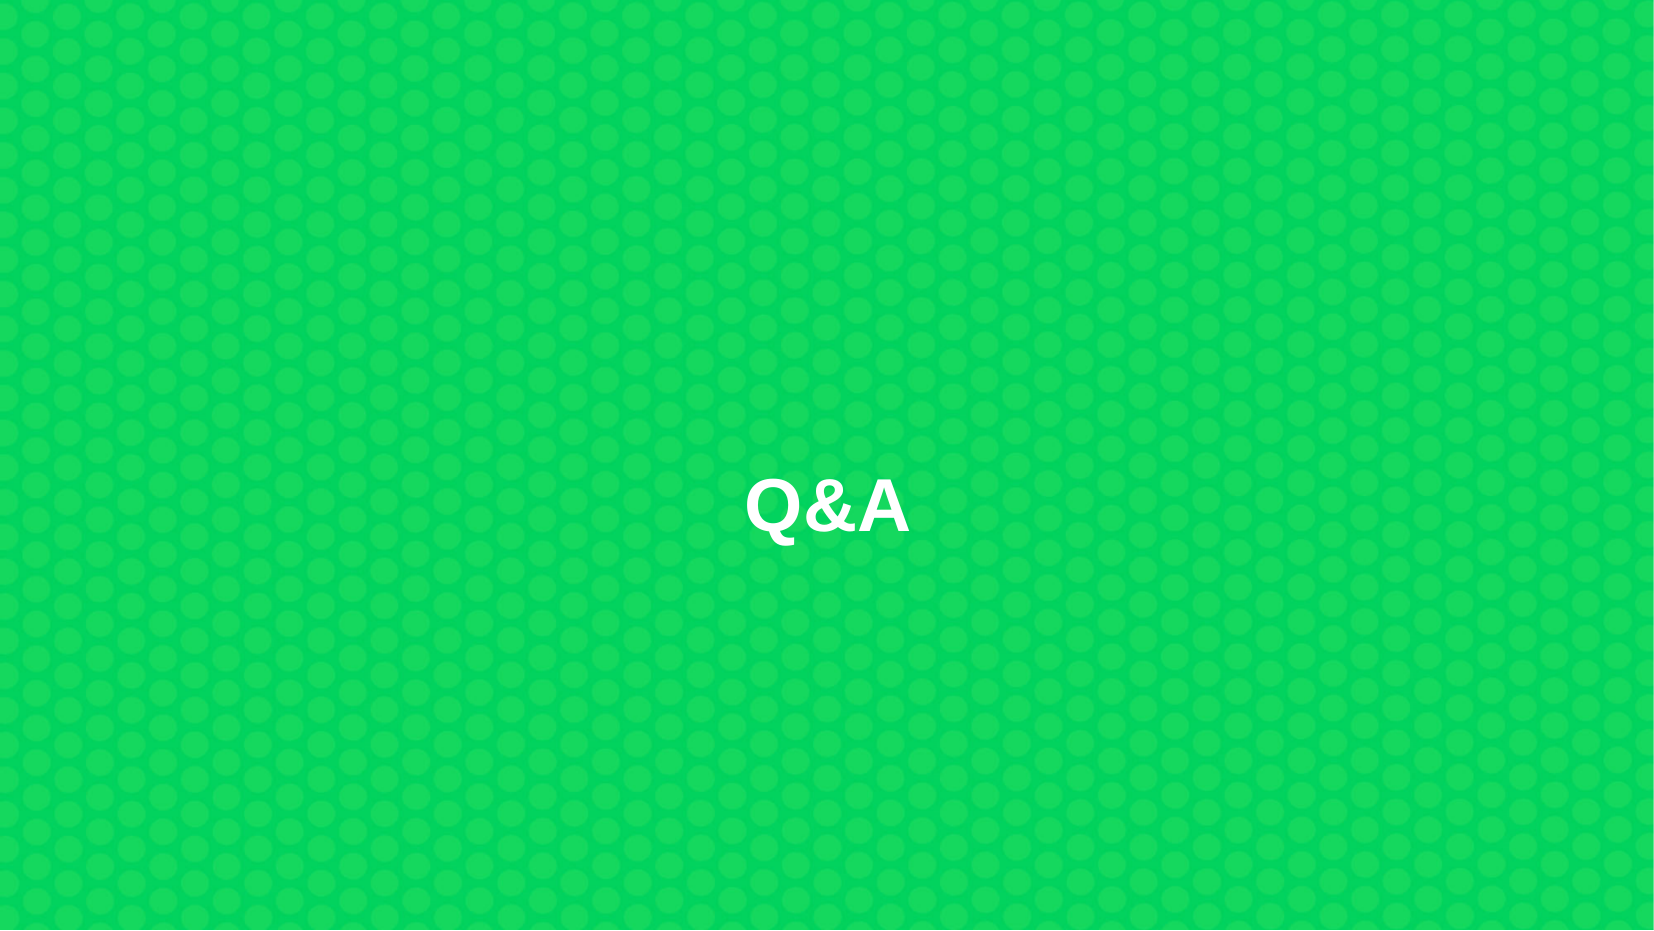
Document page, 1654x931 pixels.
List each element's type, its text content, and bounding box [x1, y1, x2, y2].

text_box Q&A [124, 330, 1533, 682]
picture [0, 0, 1654, 930]
